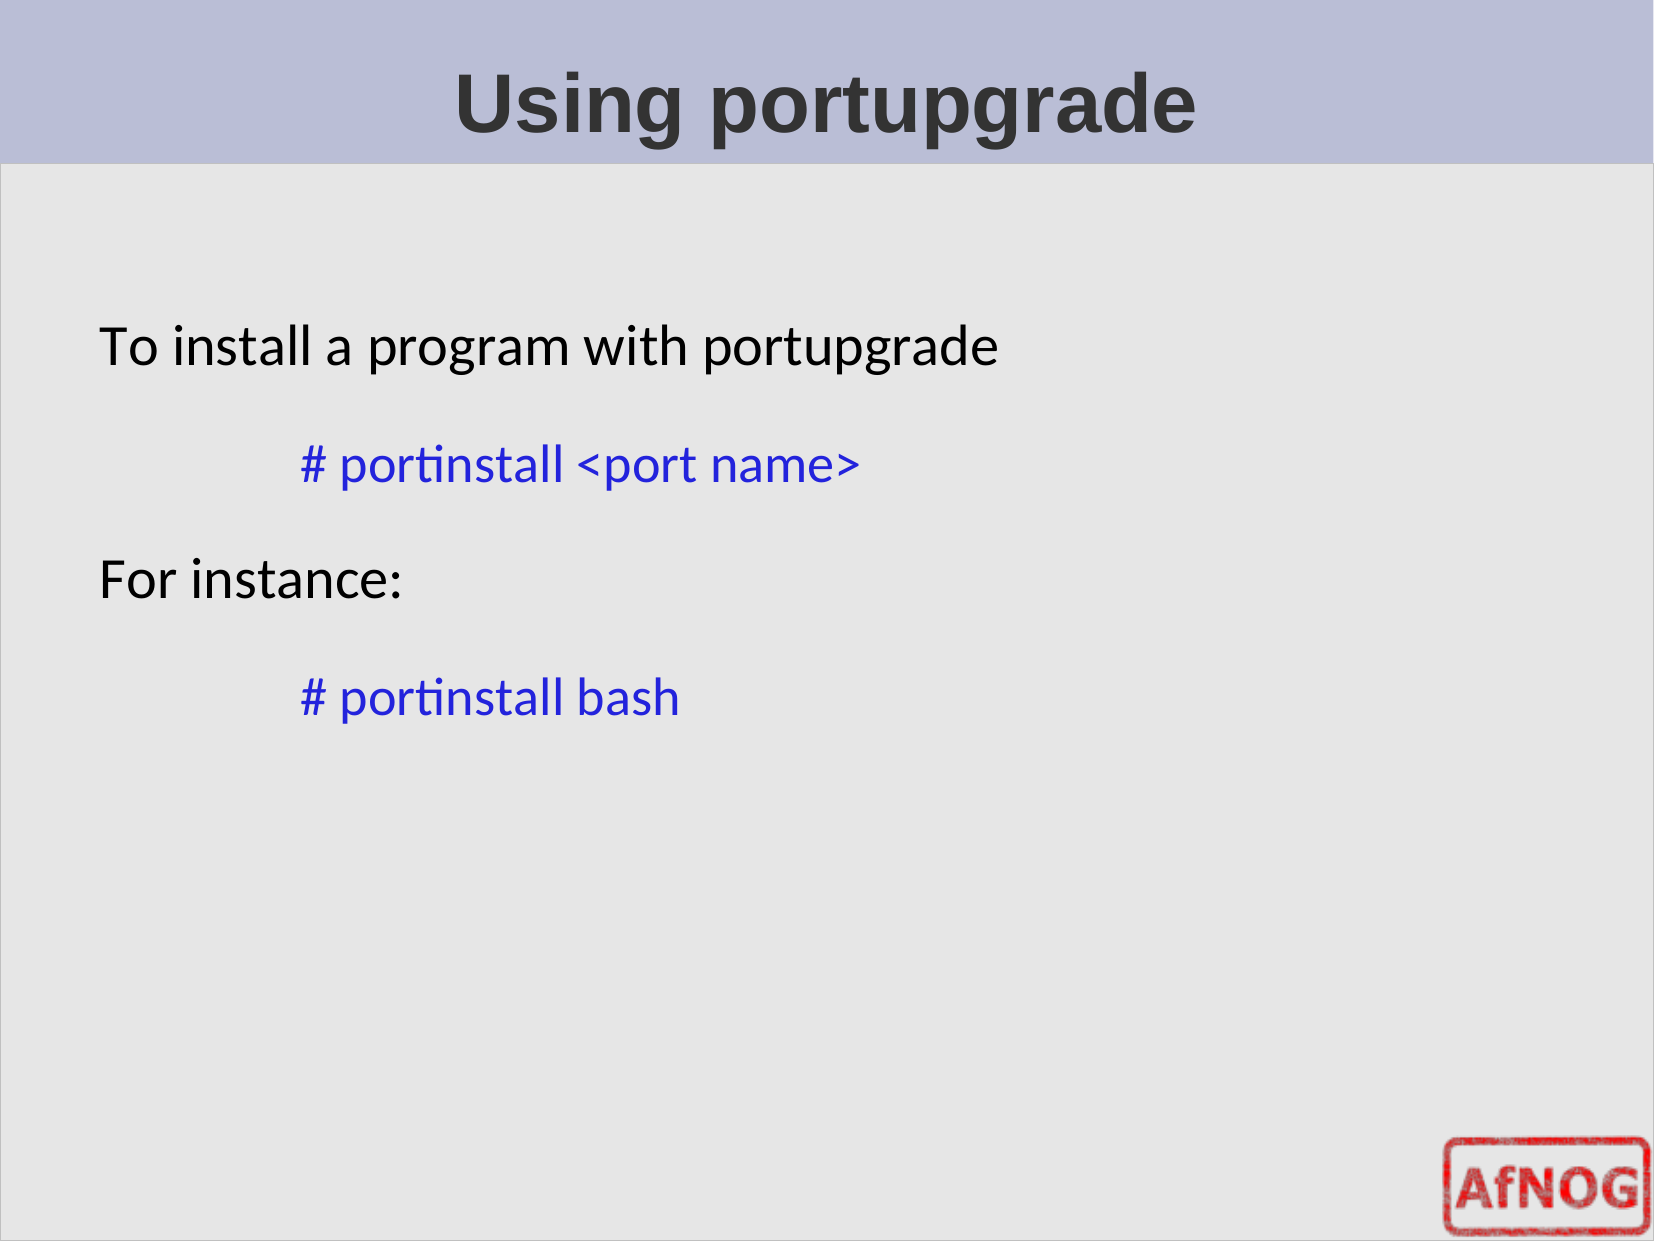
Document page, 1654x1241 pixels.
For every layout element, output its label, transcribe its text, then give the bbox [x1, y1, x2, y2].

picture [1441, 1134, 1654, 1241]
list To install a program with portupgrade # portinstall <port name> For instance: # portinstall bash [82, 322, 1561, 1132]
title Using portupgrade [0, 0, 1654, 208]
